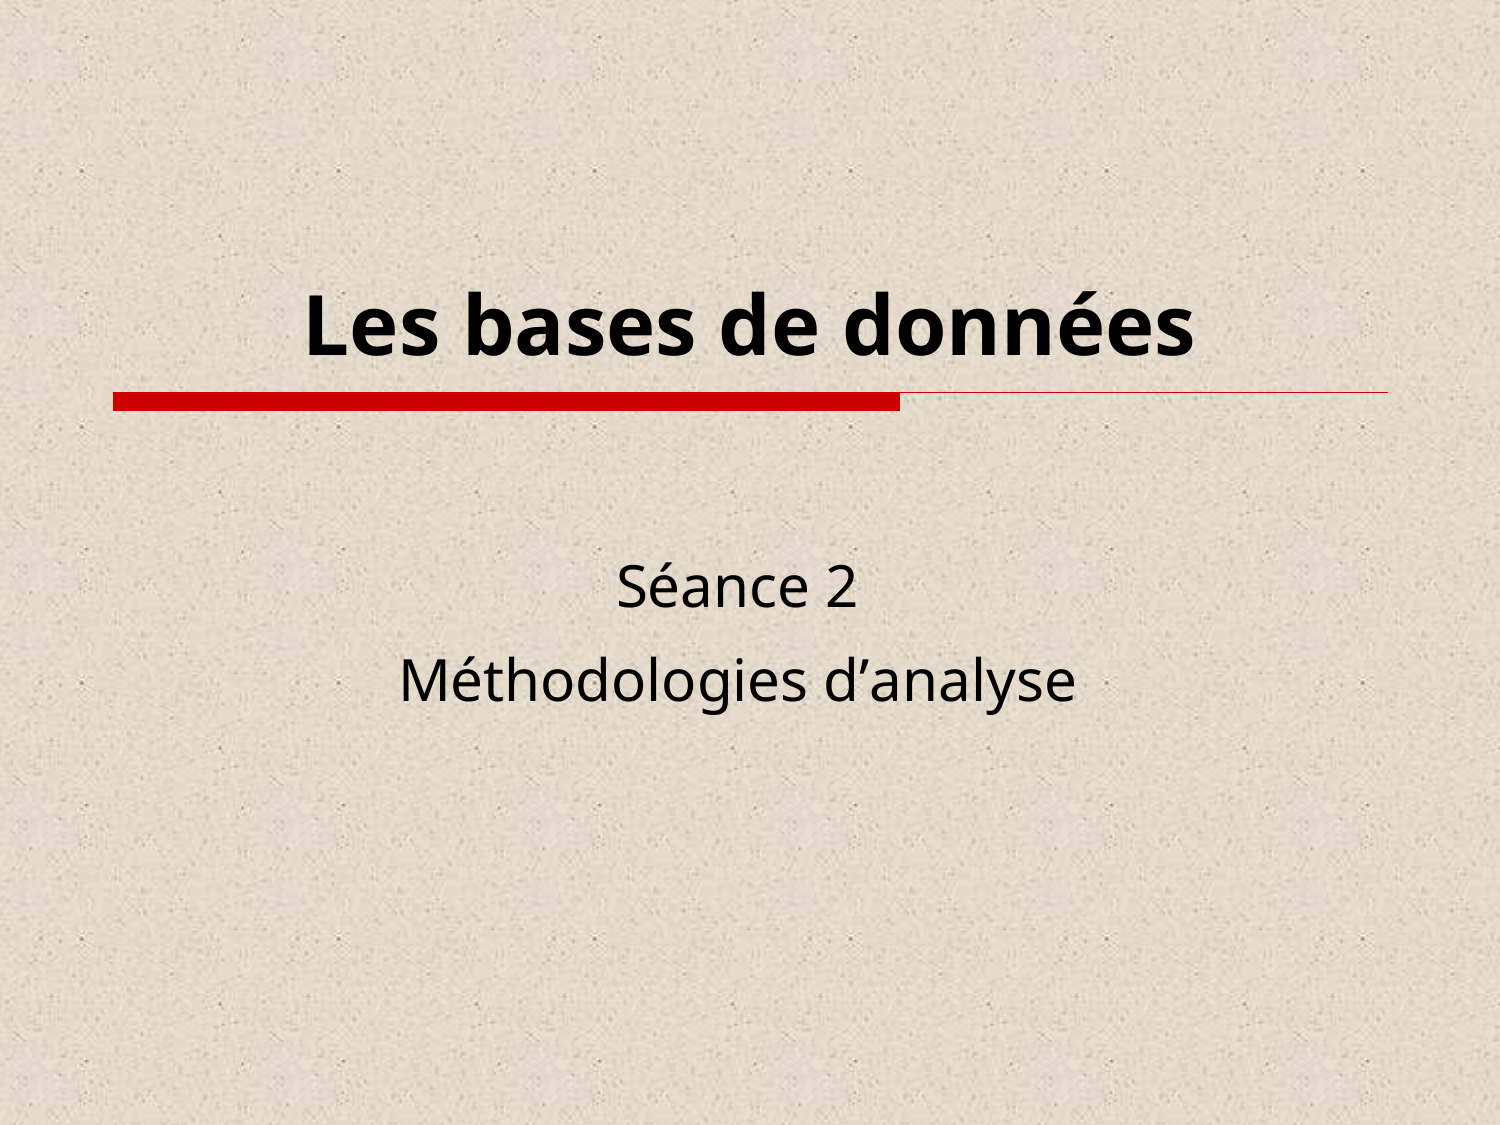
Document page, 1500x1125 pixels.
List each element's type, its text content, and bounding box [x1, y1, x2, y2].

title Les bases de données [112, 162, 1388, 388]
subtitle Séance 2 Méthodologies d’analyse [162, 537, 1313, 801]
picture [0, 0, 1500, 1125]
